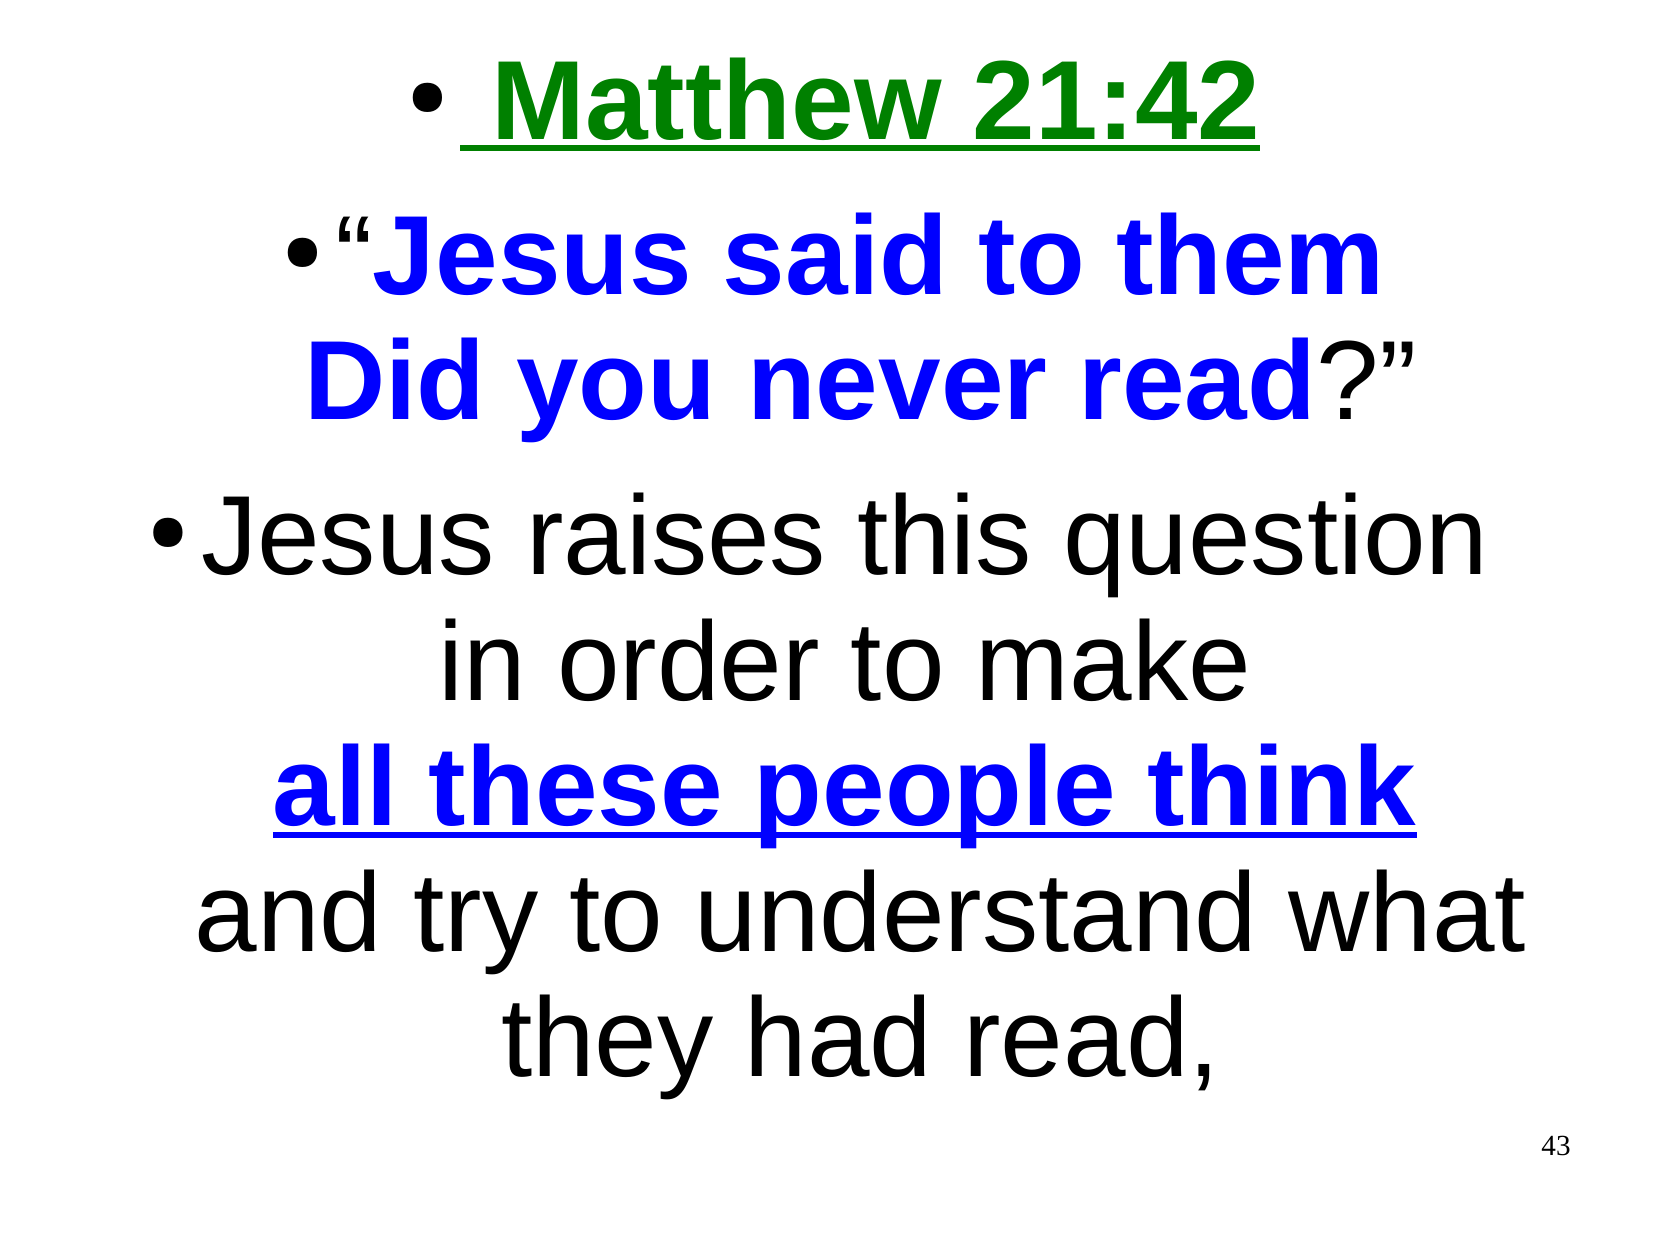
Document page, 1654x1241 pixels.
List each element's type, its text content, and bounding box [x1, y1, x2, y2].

list Matthew 21:42 “Jesus said to them Did you never read?” Jesus raises this question in order to make all these people think and try to understand what they had read, [37, 37, 1613, 1201]
